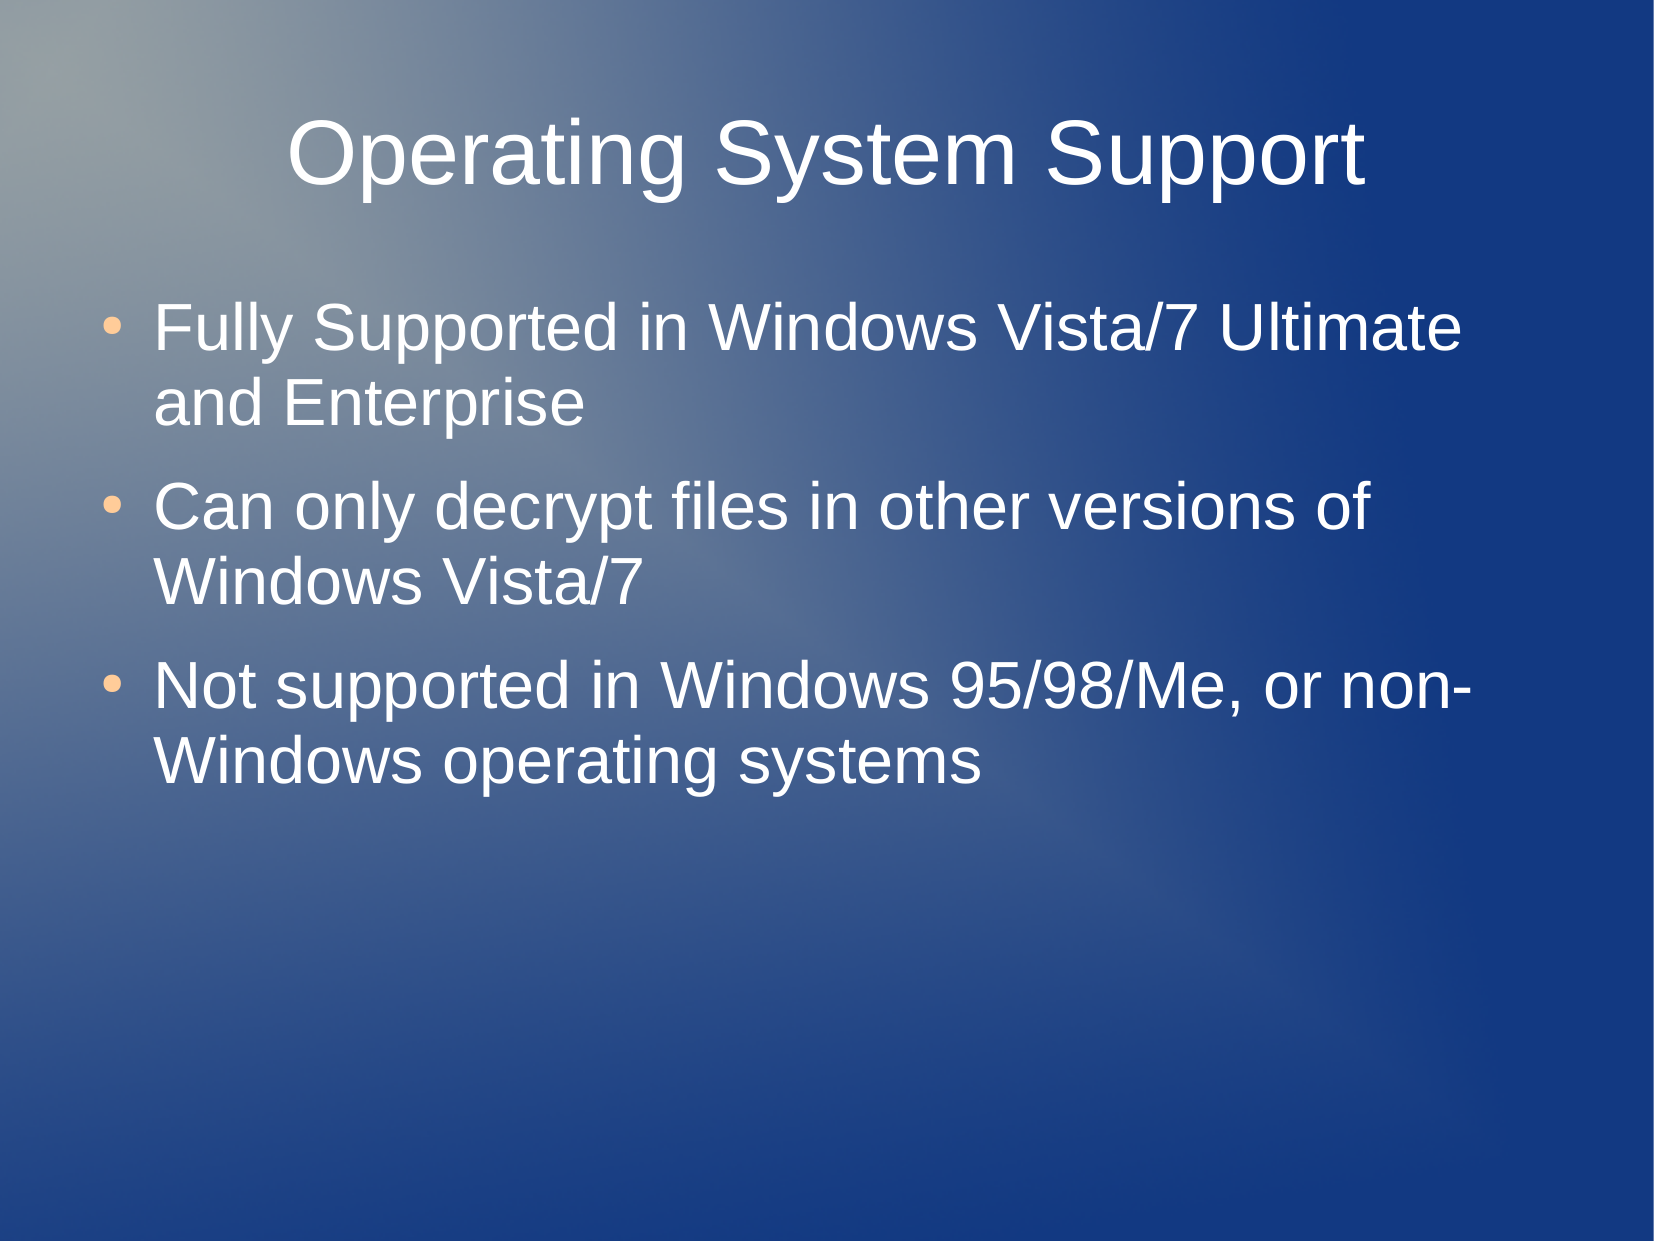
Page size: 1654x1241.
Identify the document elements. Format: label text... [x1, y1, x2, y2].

picture [0, 0, 1654, 1241]
list Fully Supported in Windows Vista/7 Ultimate and Enterprise Can only decrypt files in other versions of Windows Vista/7 Not supported in Windows 95/98/Me, or non-Windows operating systems [82, 290, 1571, 1109]
title Operating System Support [82, 49, 1571, 257]
